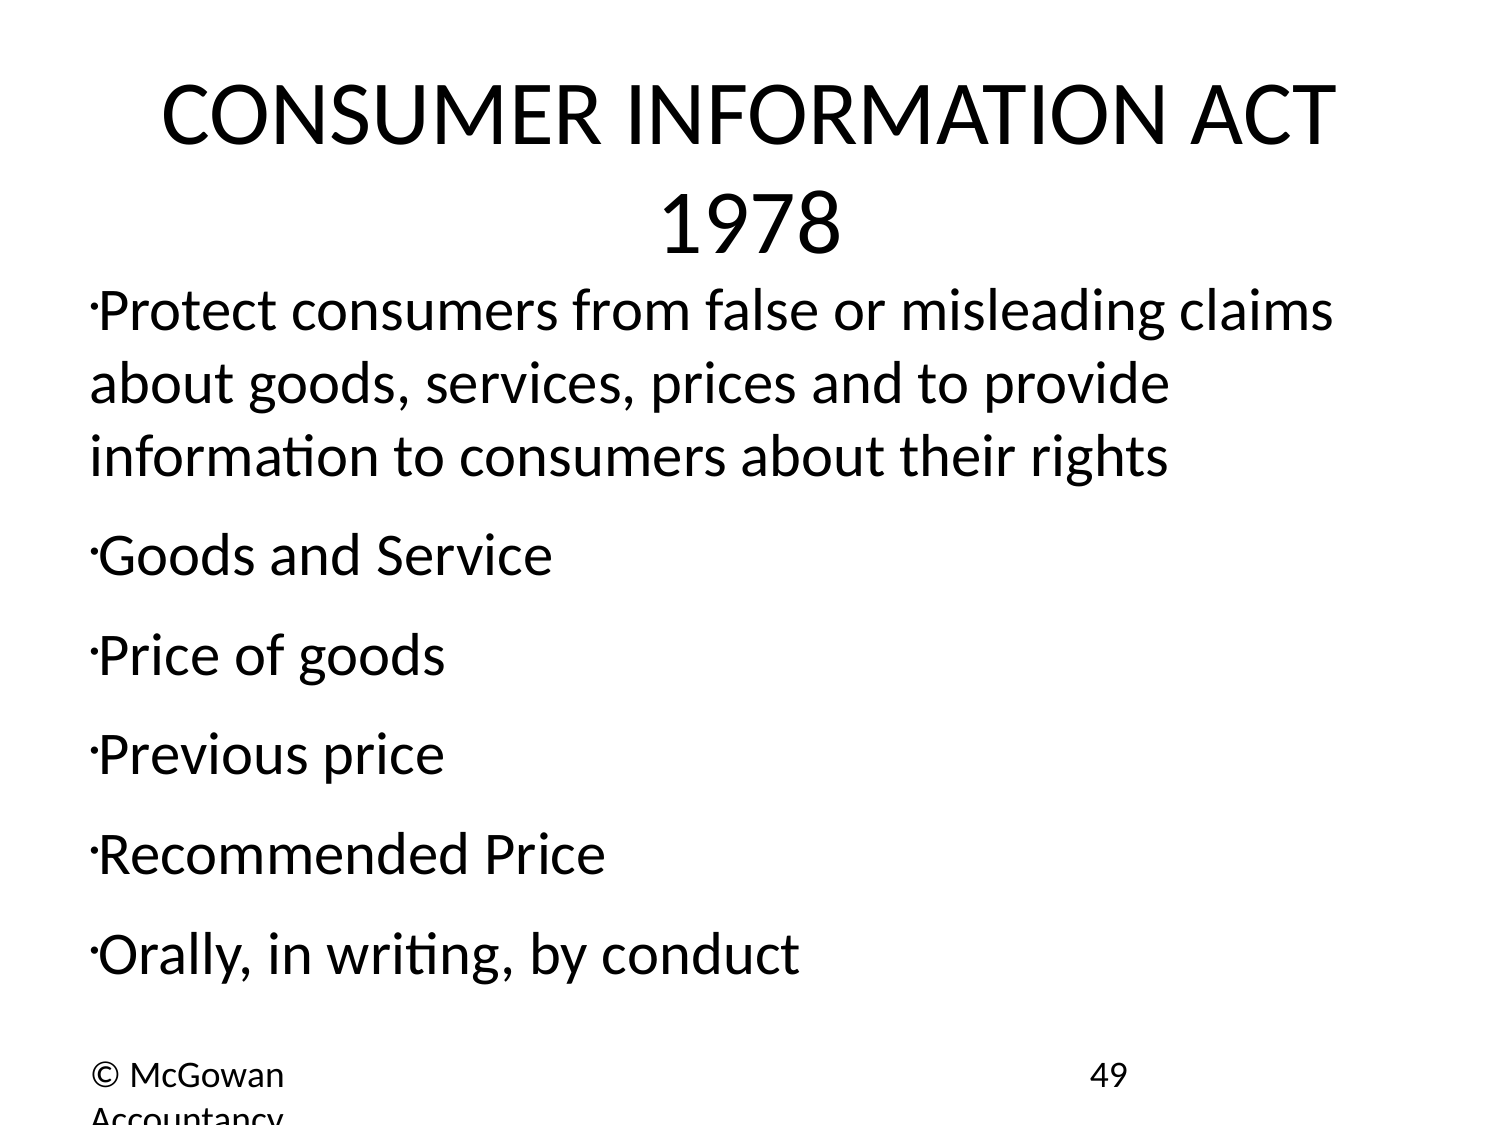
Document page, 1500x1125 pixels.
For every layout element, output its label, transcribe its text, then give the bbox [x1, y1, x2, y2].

text_box © McGowan Accountancy Services [75, 1042, 425, 1103]
title CONSUMER INFORMATION ACT 1978 [75, 45, 1425, 233]
text_box [1074, 1042, 1425, 1103]
list Protect consumers from false or misleading claims about goods, services, prices and to provide information to consumers about their rights Goods and Service Price of goods Previous price Recommended Price Orally, in writing, by conduct [75, 262, 1425, 1005]
